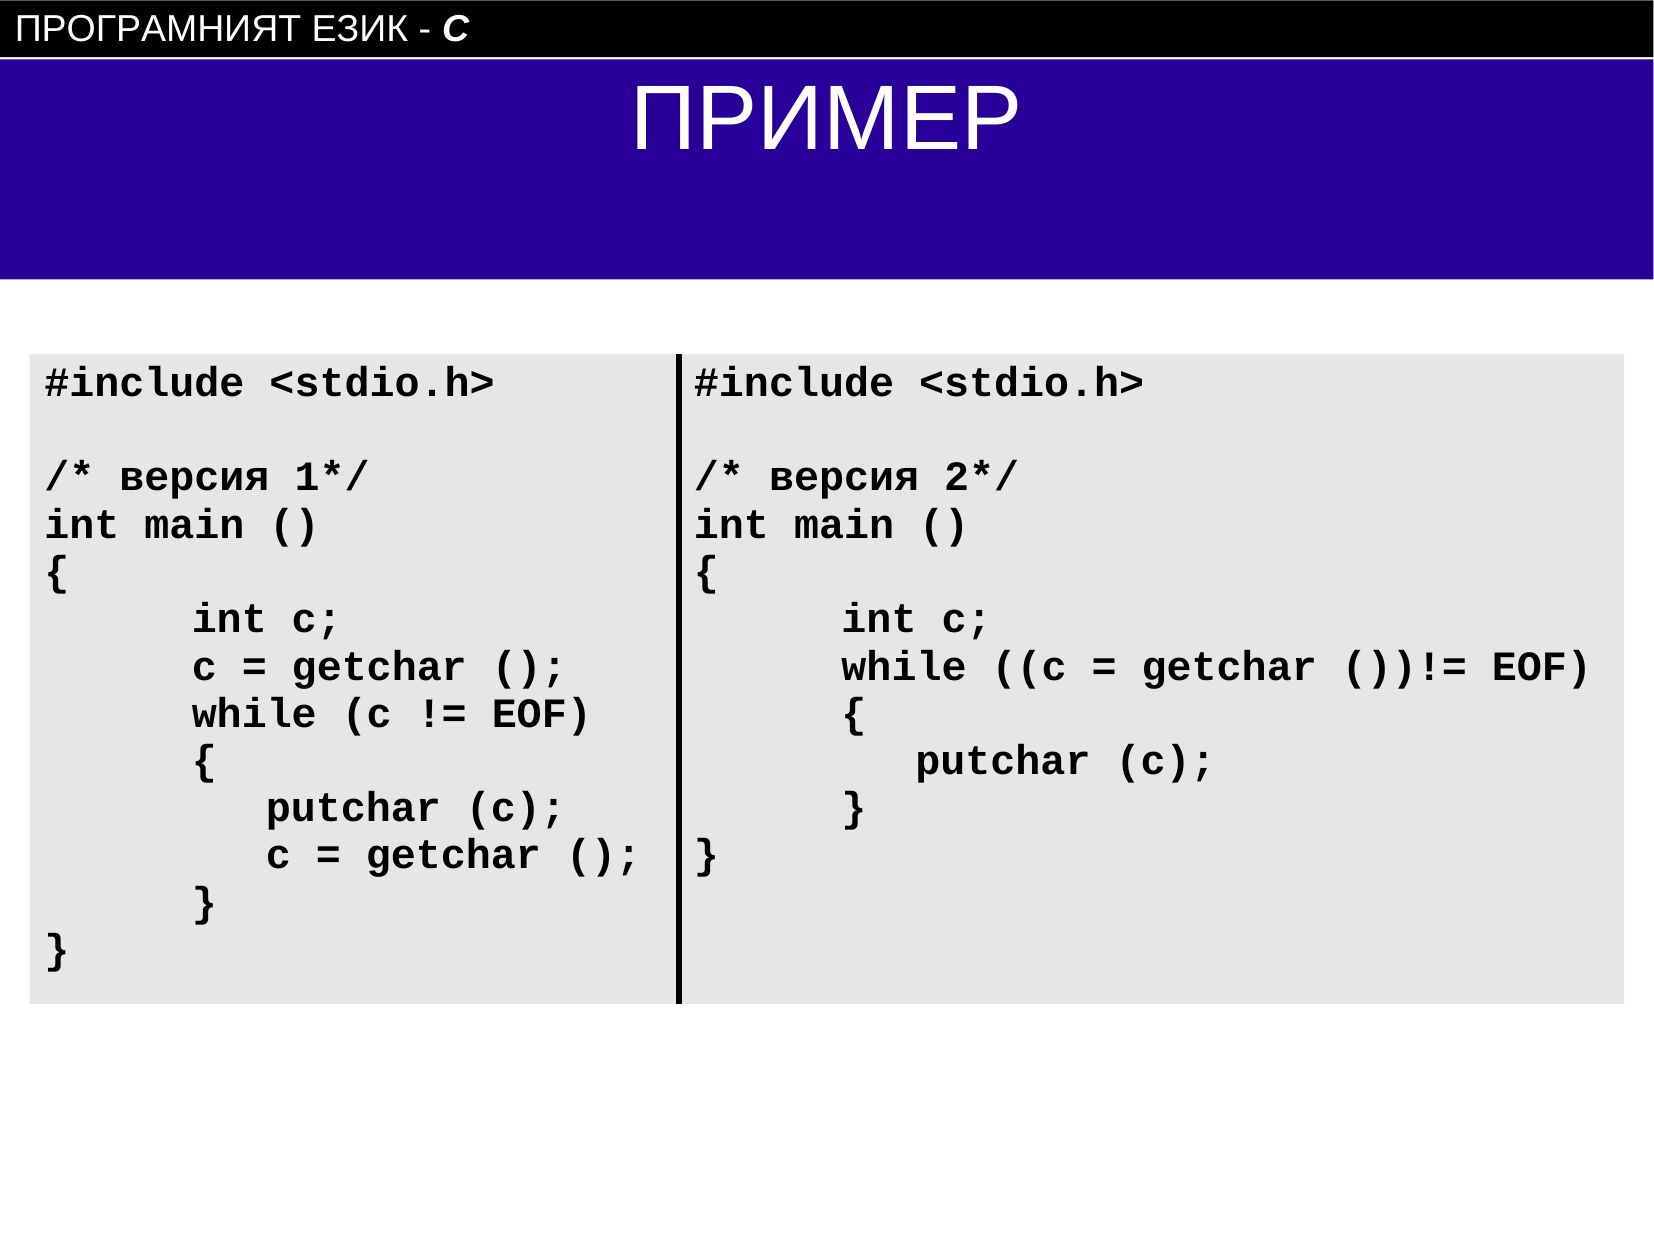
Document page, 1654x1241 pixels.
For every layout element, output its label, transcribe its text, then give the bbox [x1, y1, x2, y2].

text_box #include <stdio.h> /* версия 2*/ int main () { int c; while ((c = getchar ())!= EOF) { putchar (c); } } [682, 354, 1625, 1004]
text_box #include <stdio.h> /* версия 1*/ int main () { int c; c = getchar (); while (c != EOF) { putchar (c); c = getchar (); } } [29, 354, 676, 1004]
text_box ПРОГРАМНИЯT ЕЗИК - С [0, 0, 1654, 58]
text_box ПРИМЕР [0, 59, 1654, 280]
